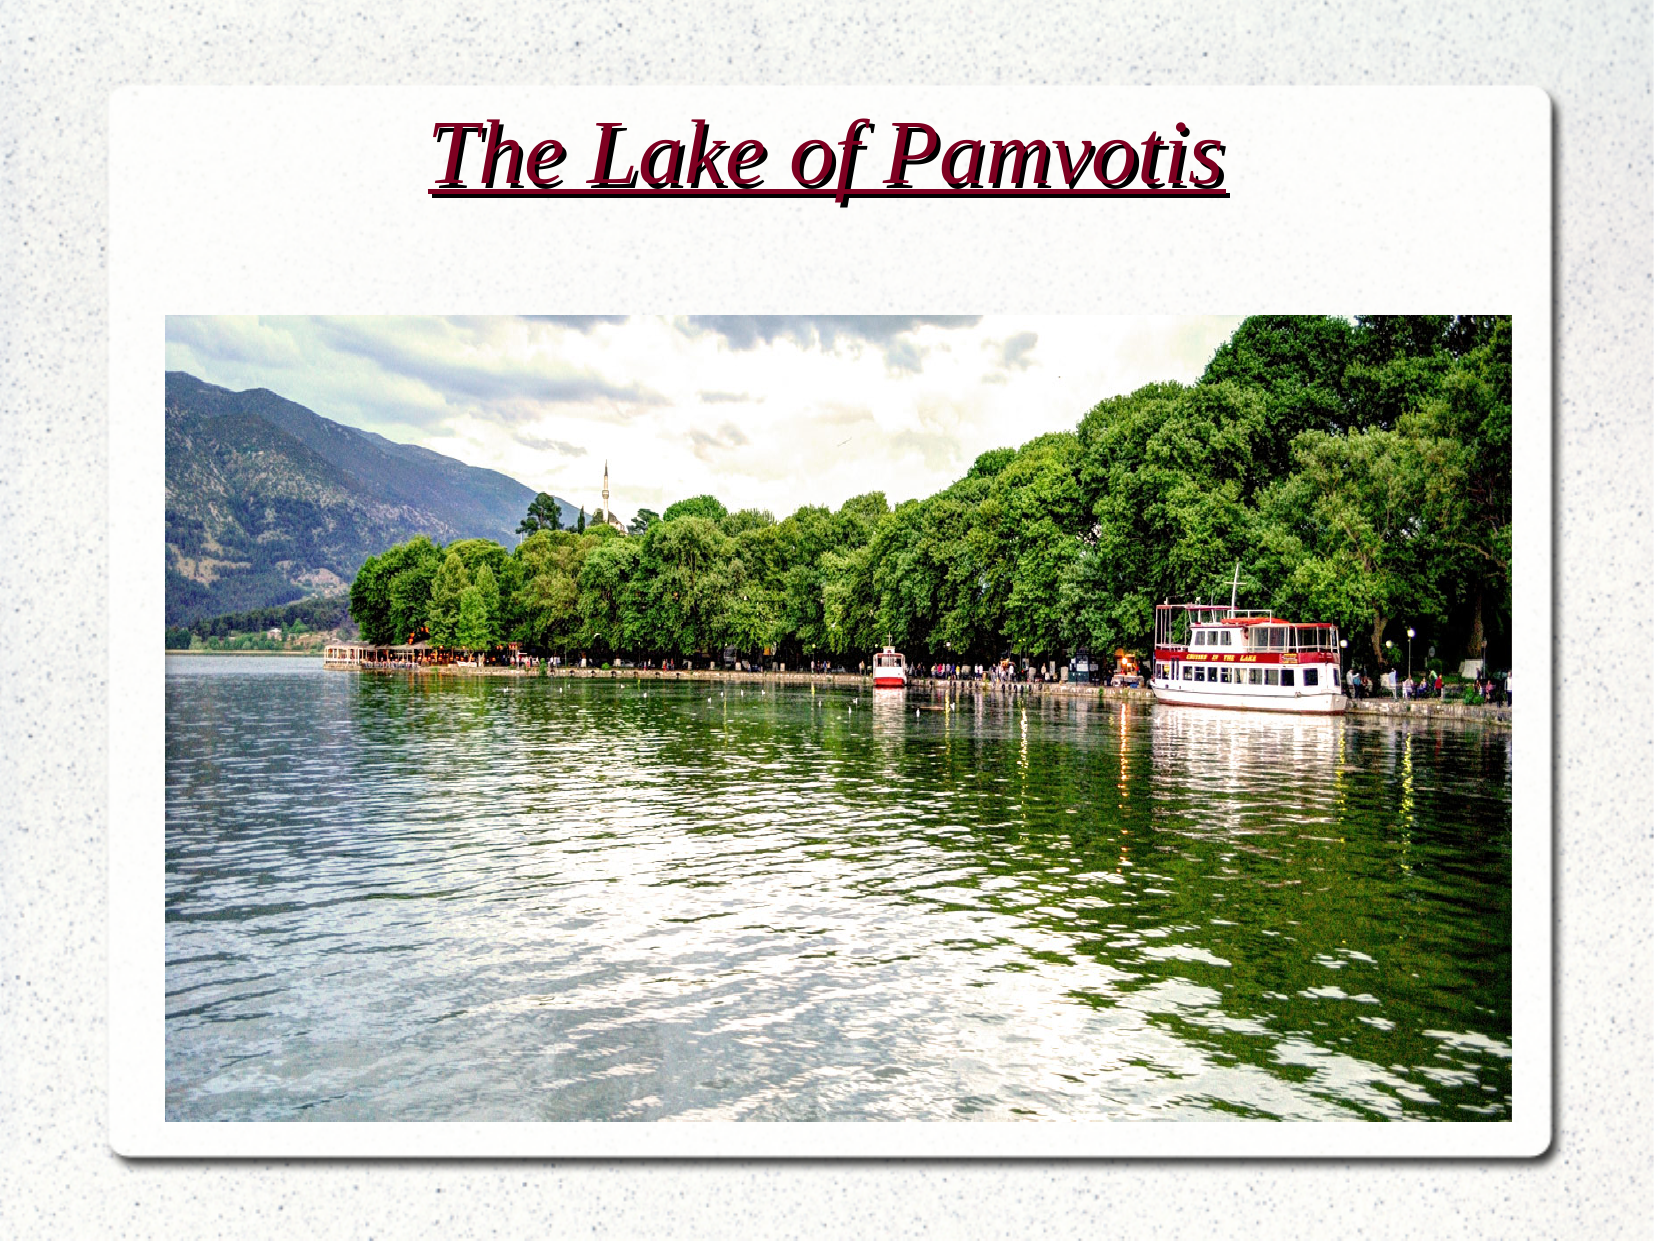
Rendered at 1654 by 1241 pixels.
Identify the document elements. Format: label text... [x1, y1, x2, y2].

picture [0, 0, 1654, 1241]
title The Lake of Pamvotis [82, 49, 1571, 257]
